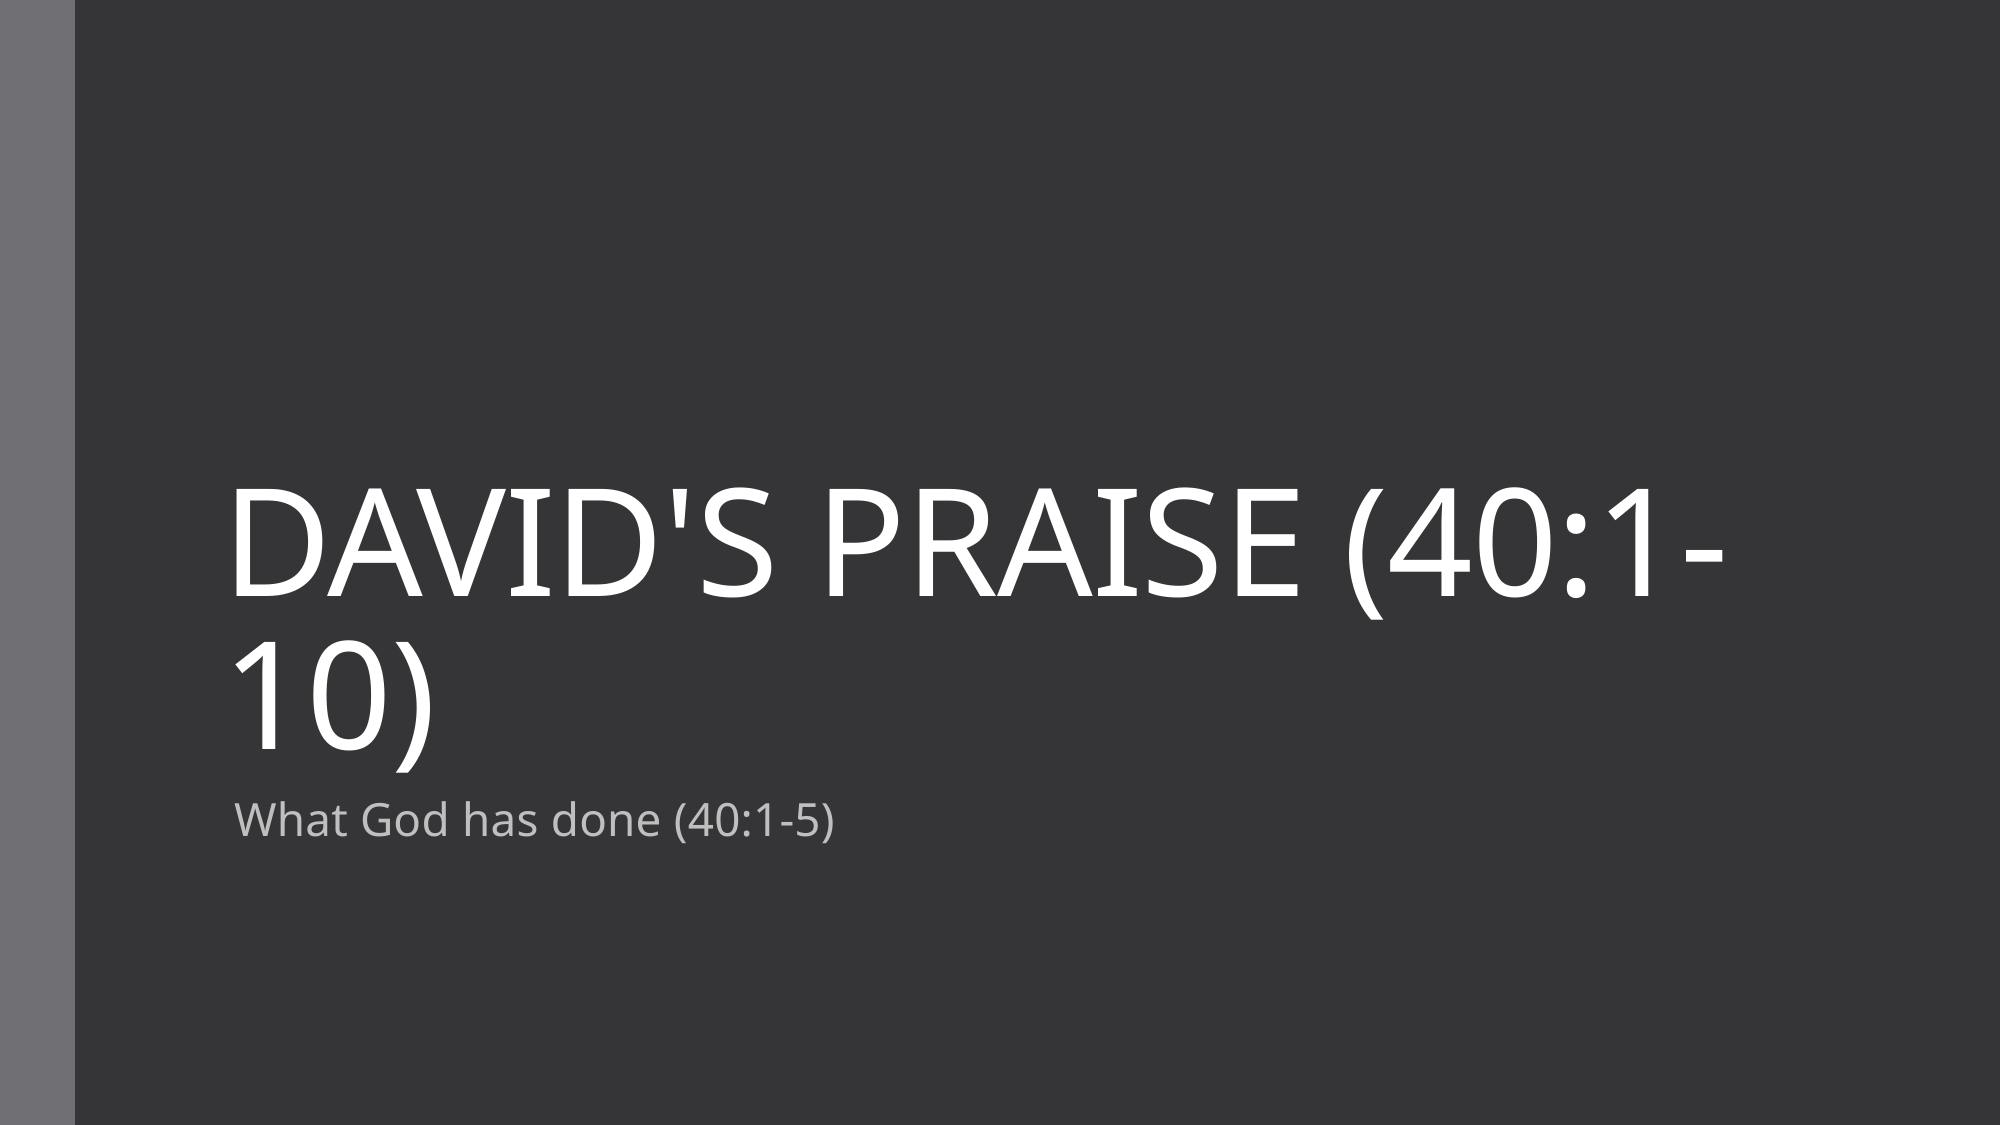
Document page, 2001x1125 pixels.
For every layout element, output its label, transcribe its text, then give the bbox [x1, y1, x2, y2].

subtitle What God has done (40:1-5) [206, 787, 1752, 1066]
title DAVID'S PRAISE (40:1-10) [206, 124, 1752, 787]
